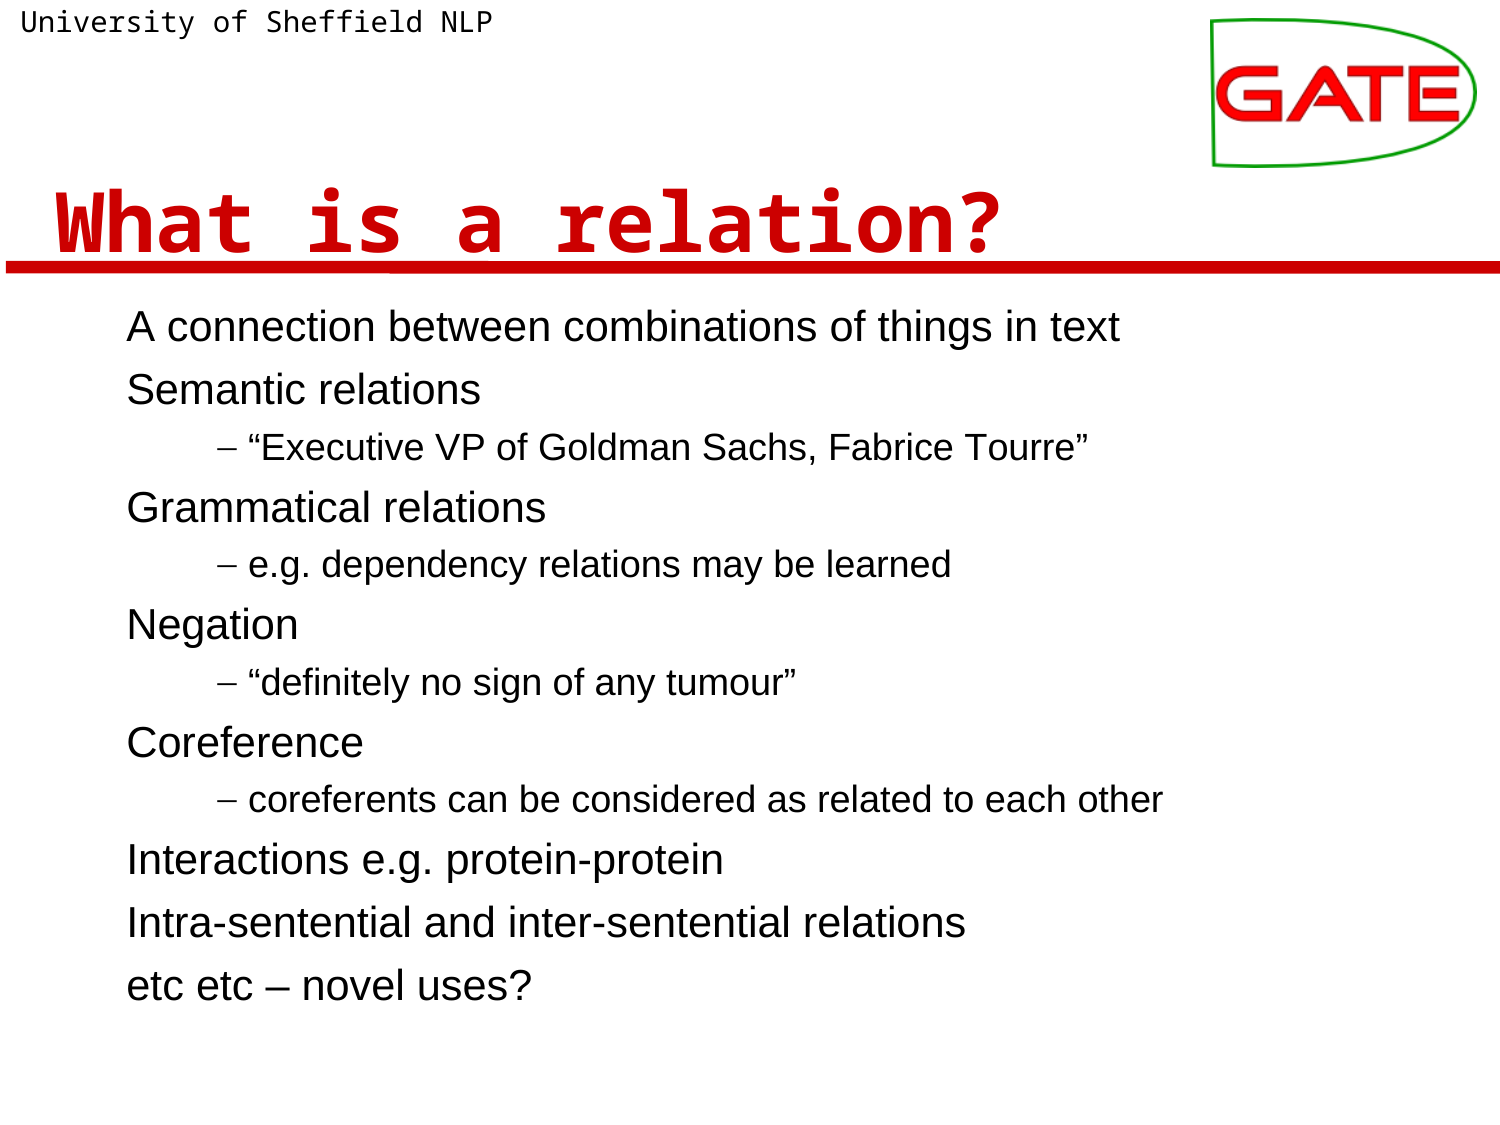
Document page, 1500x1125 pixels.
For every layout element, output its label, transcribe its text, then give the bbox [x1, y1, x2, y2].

list A connection between combinations of things in text Semantic relations “Executive VP of Goldman Sachs, Fabrice Tourre” Grammatical relations e.g. dependency relations may be learned Negation “definitely no sign of any tumour” Coreference coreferents can be considered as related to each other Interactions e.g. protein-protein Intra-sentential and inter-sentential relations etc etc – novel uses? [75, 290, 1425, 1020]
picture [1210, 18, 1477, 168]
title What is a relation? [41, 30, 1391, 277]
